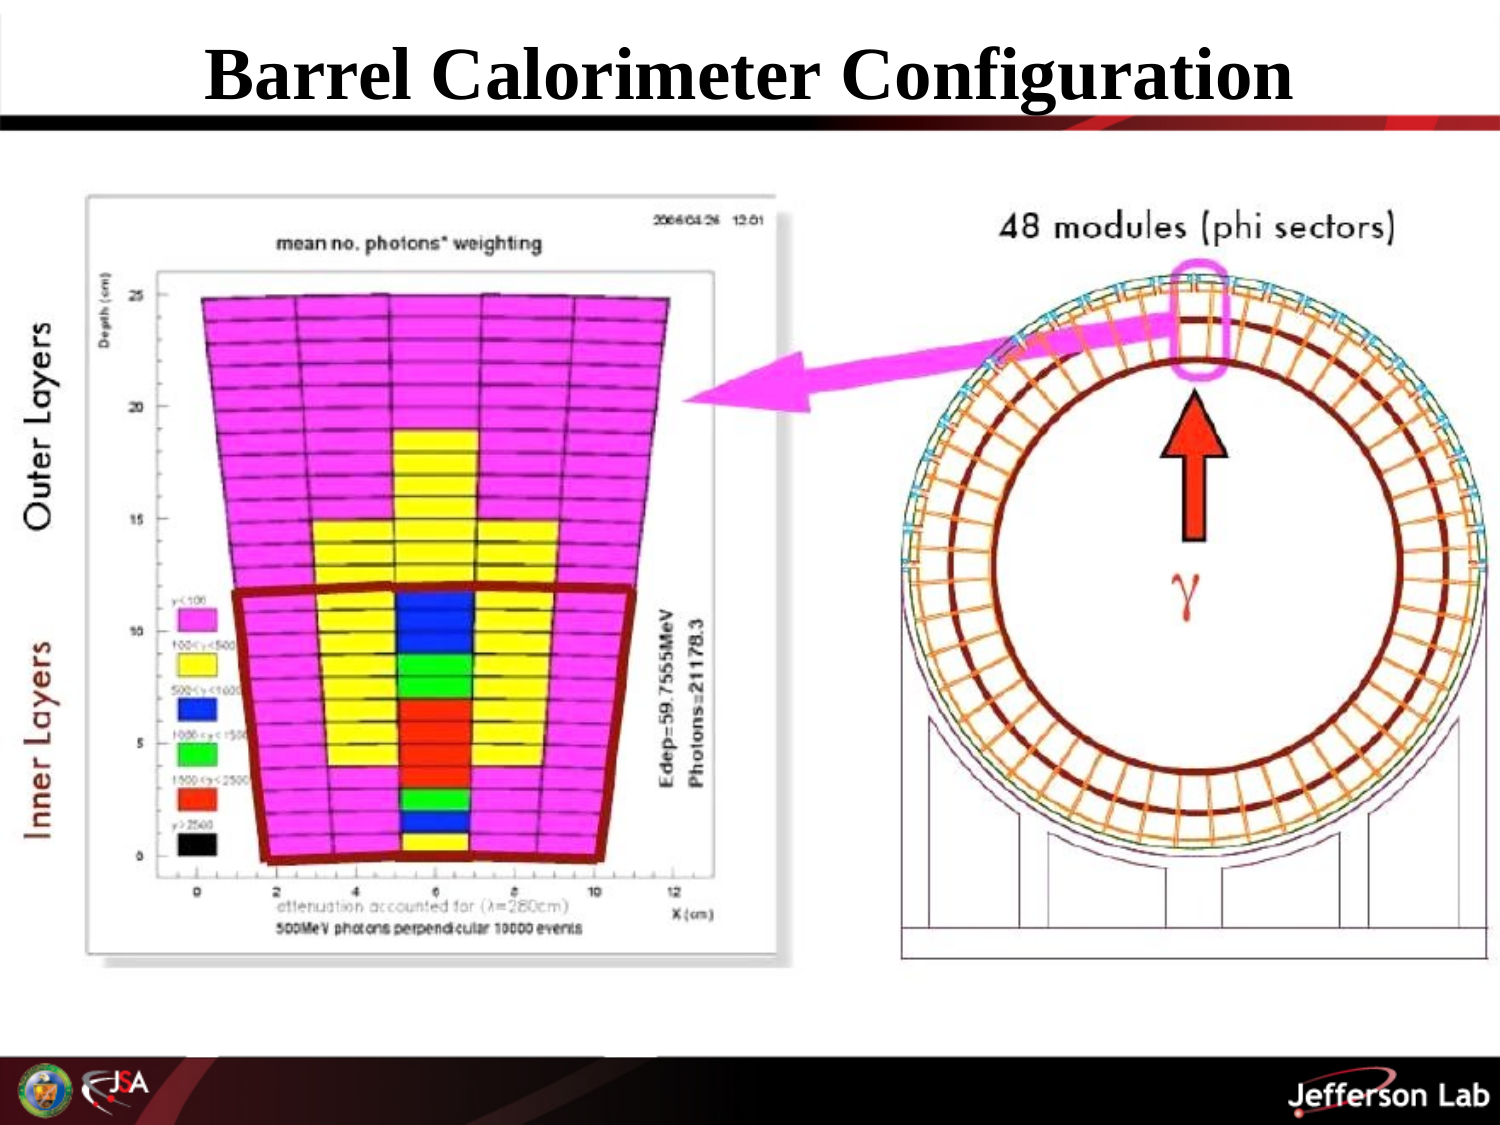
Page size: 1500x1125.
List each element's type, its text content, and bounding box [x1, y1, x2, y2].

title Barrel Calorimeter Configuration [112, 0, 1388, 151]
picture [0, 0, 1500, 1125]
